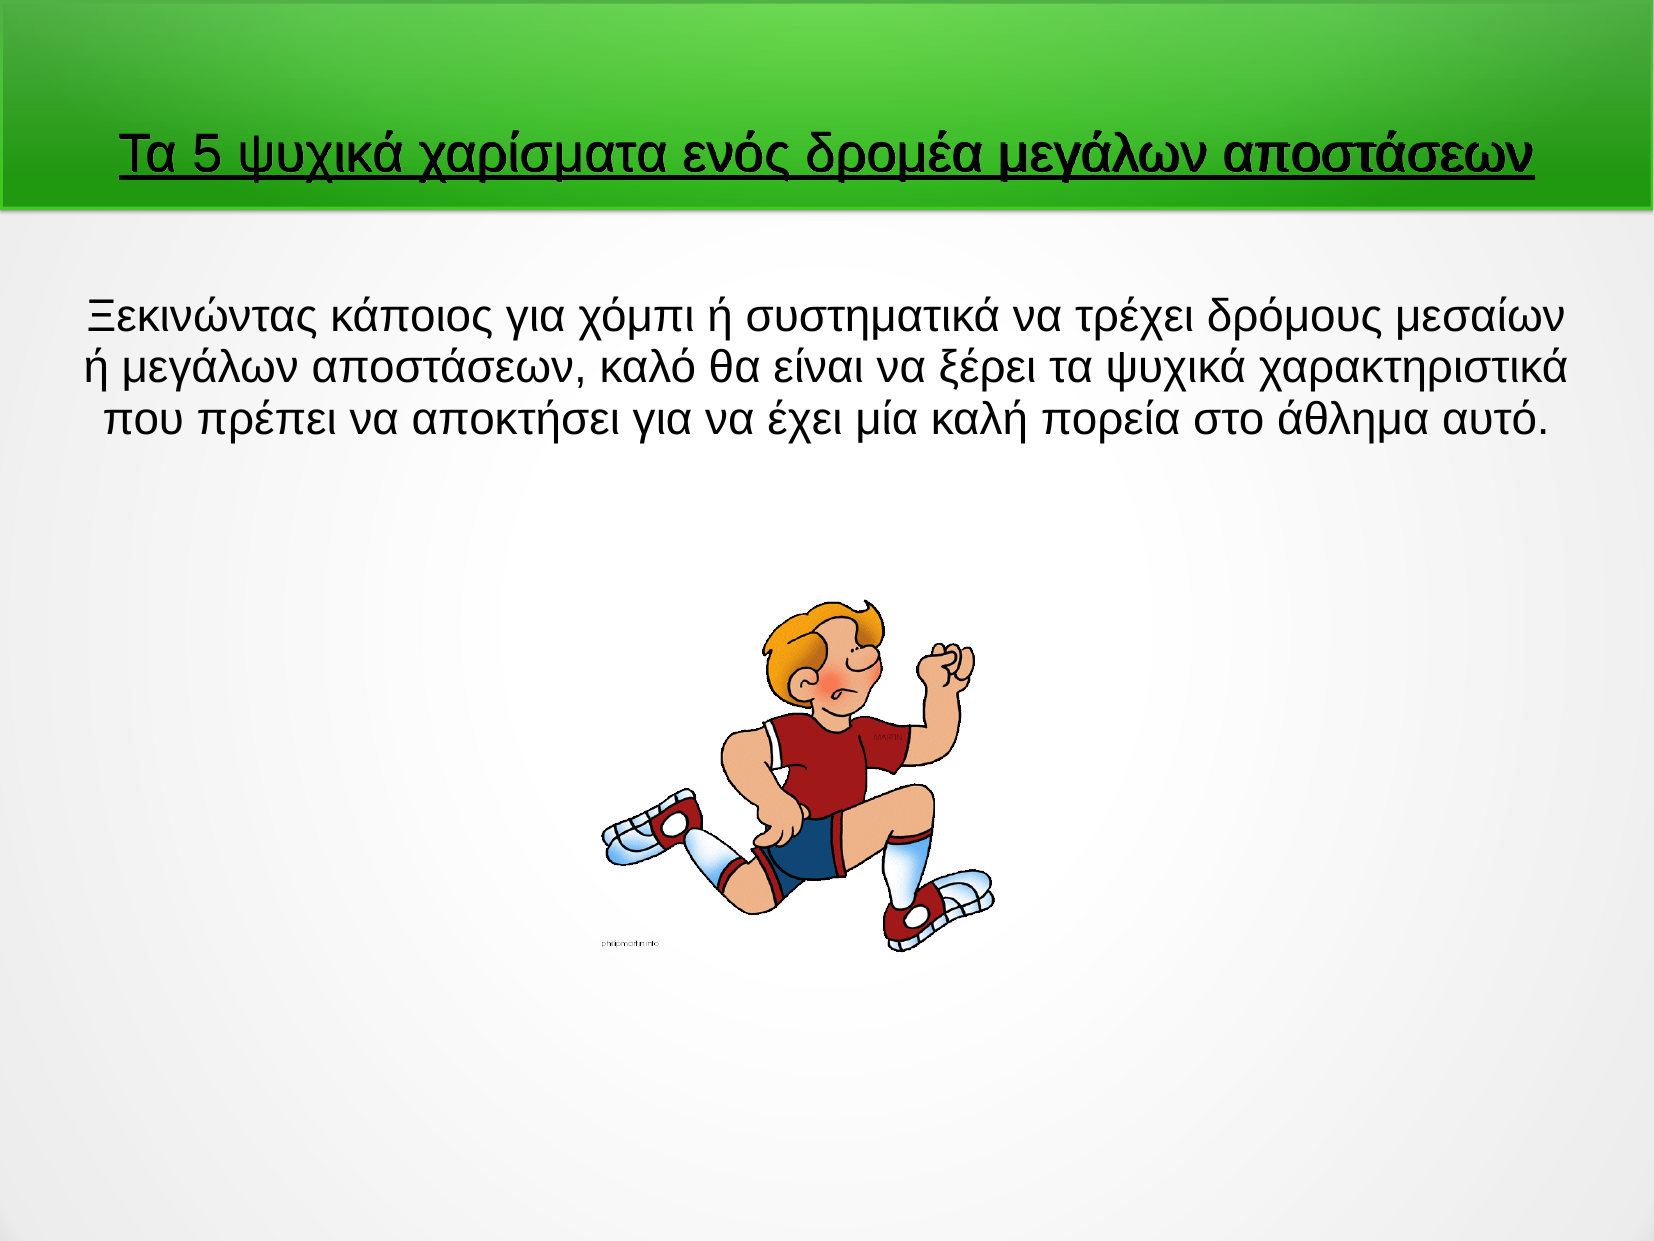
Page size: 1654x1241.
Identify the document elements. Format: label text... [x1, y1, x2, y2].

subtitle Ξεκινώντας κάποιος για χόμπι ή συστηματικά να τρέχει δρόμους μεσαίων ή μεγάλων αποστάσεων, καλό θα είναι να ξέρει τα ψυχικά χαρακτηριστικά που πρέπει να αποκτήσει για να έχει μία καλή πορεία στο άθλημα αυτό. [82, 290, 1571, 1010]
picture [590, 590, 1004, 957]
title Τα 5 ψυχικά χαρίσματα ενός δρομέα μεγάλων αποστάσεων [82, 49, 1571, 257]
